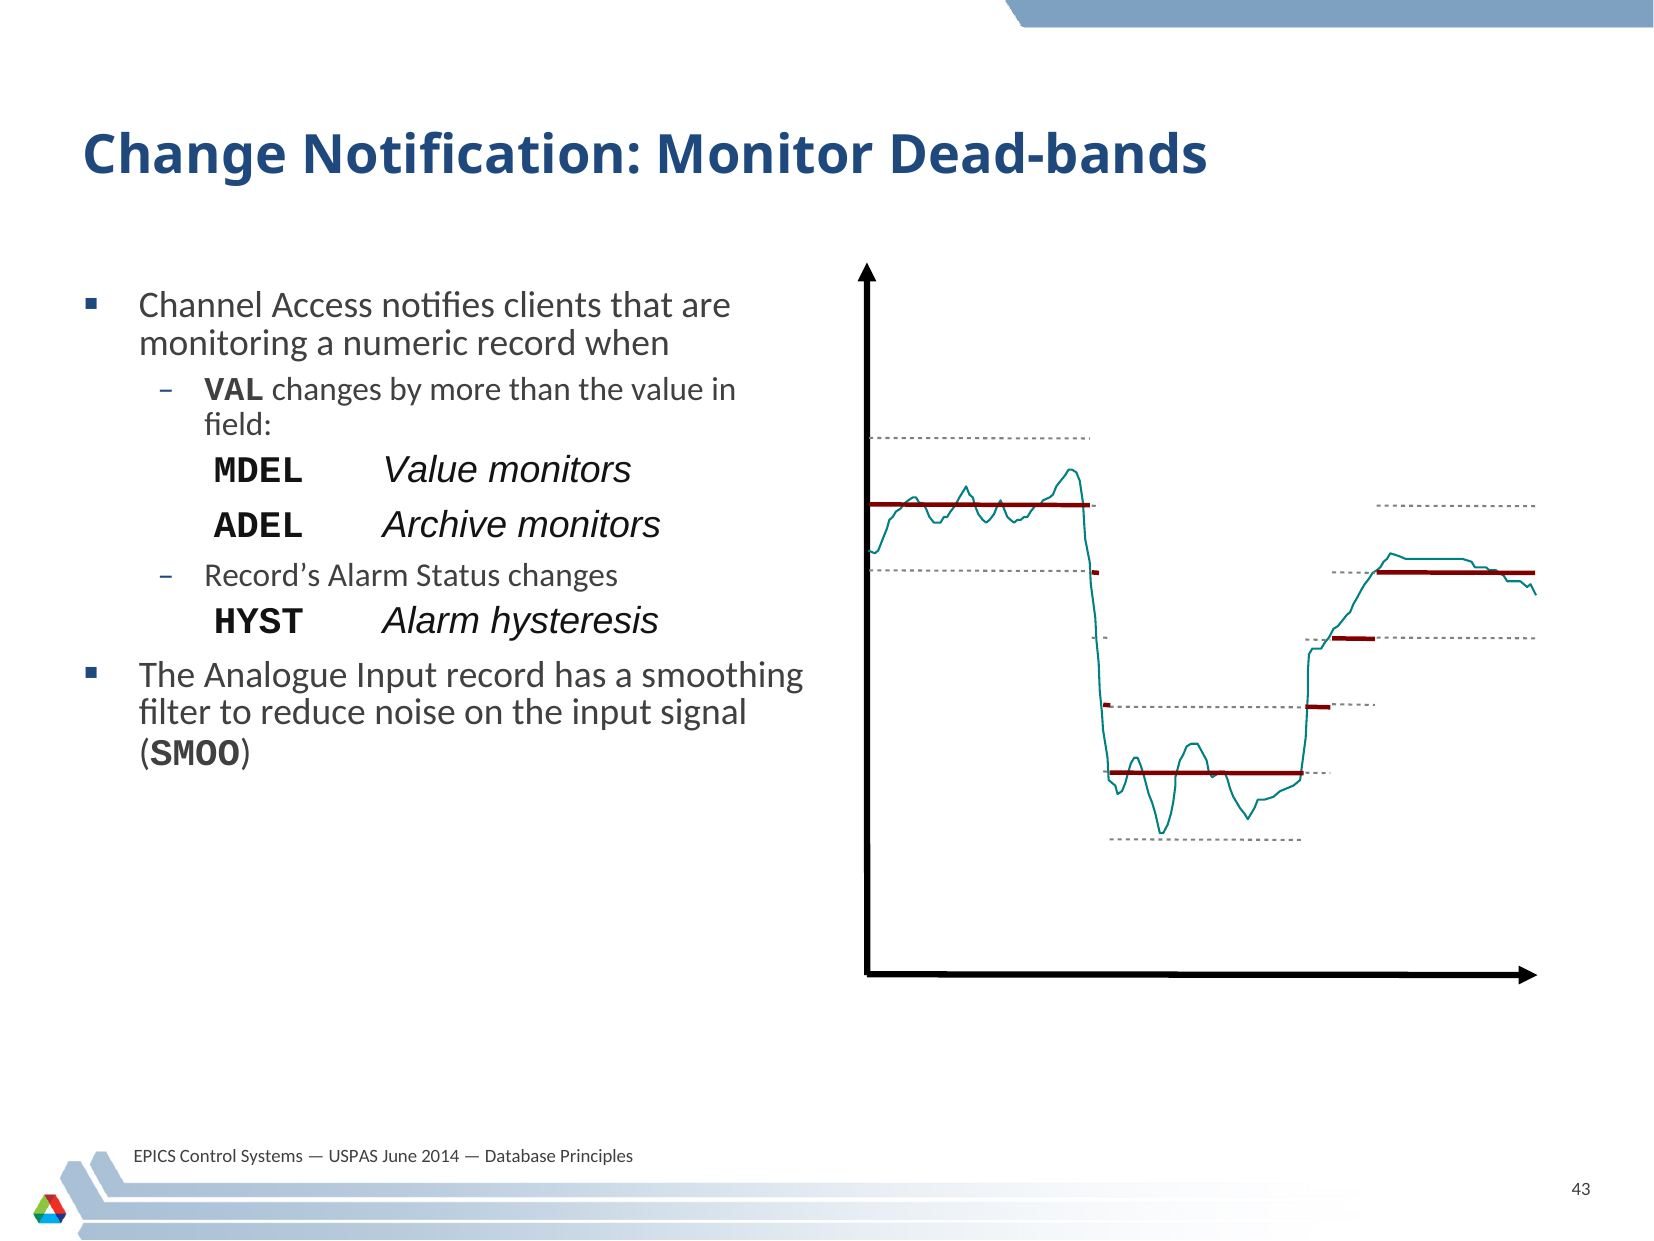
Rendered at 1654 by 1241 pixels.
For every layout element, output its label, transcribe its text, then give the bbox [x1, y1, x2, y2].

picture [0, 0, 1654, 29]
picture [0, 1143, 1654, 1240]
title Change Notification: Monitor Dead-bands [82, 121, 1571, 185]
list Channel Access notifies clients that are monitoring a numeric record when VAL changes by more than the value in field: MDEL Value monitors ADEL Archive monitors Record’s Alarm Status changes HYST Alarm hysteresis The Analogue Input record has a smoothing filter to reduce noise on the input signal (SMOO) [82, 289, 809, 1108]
